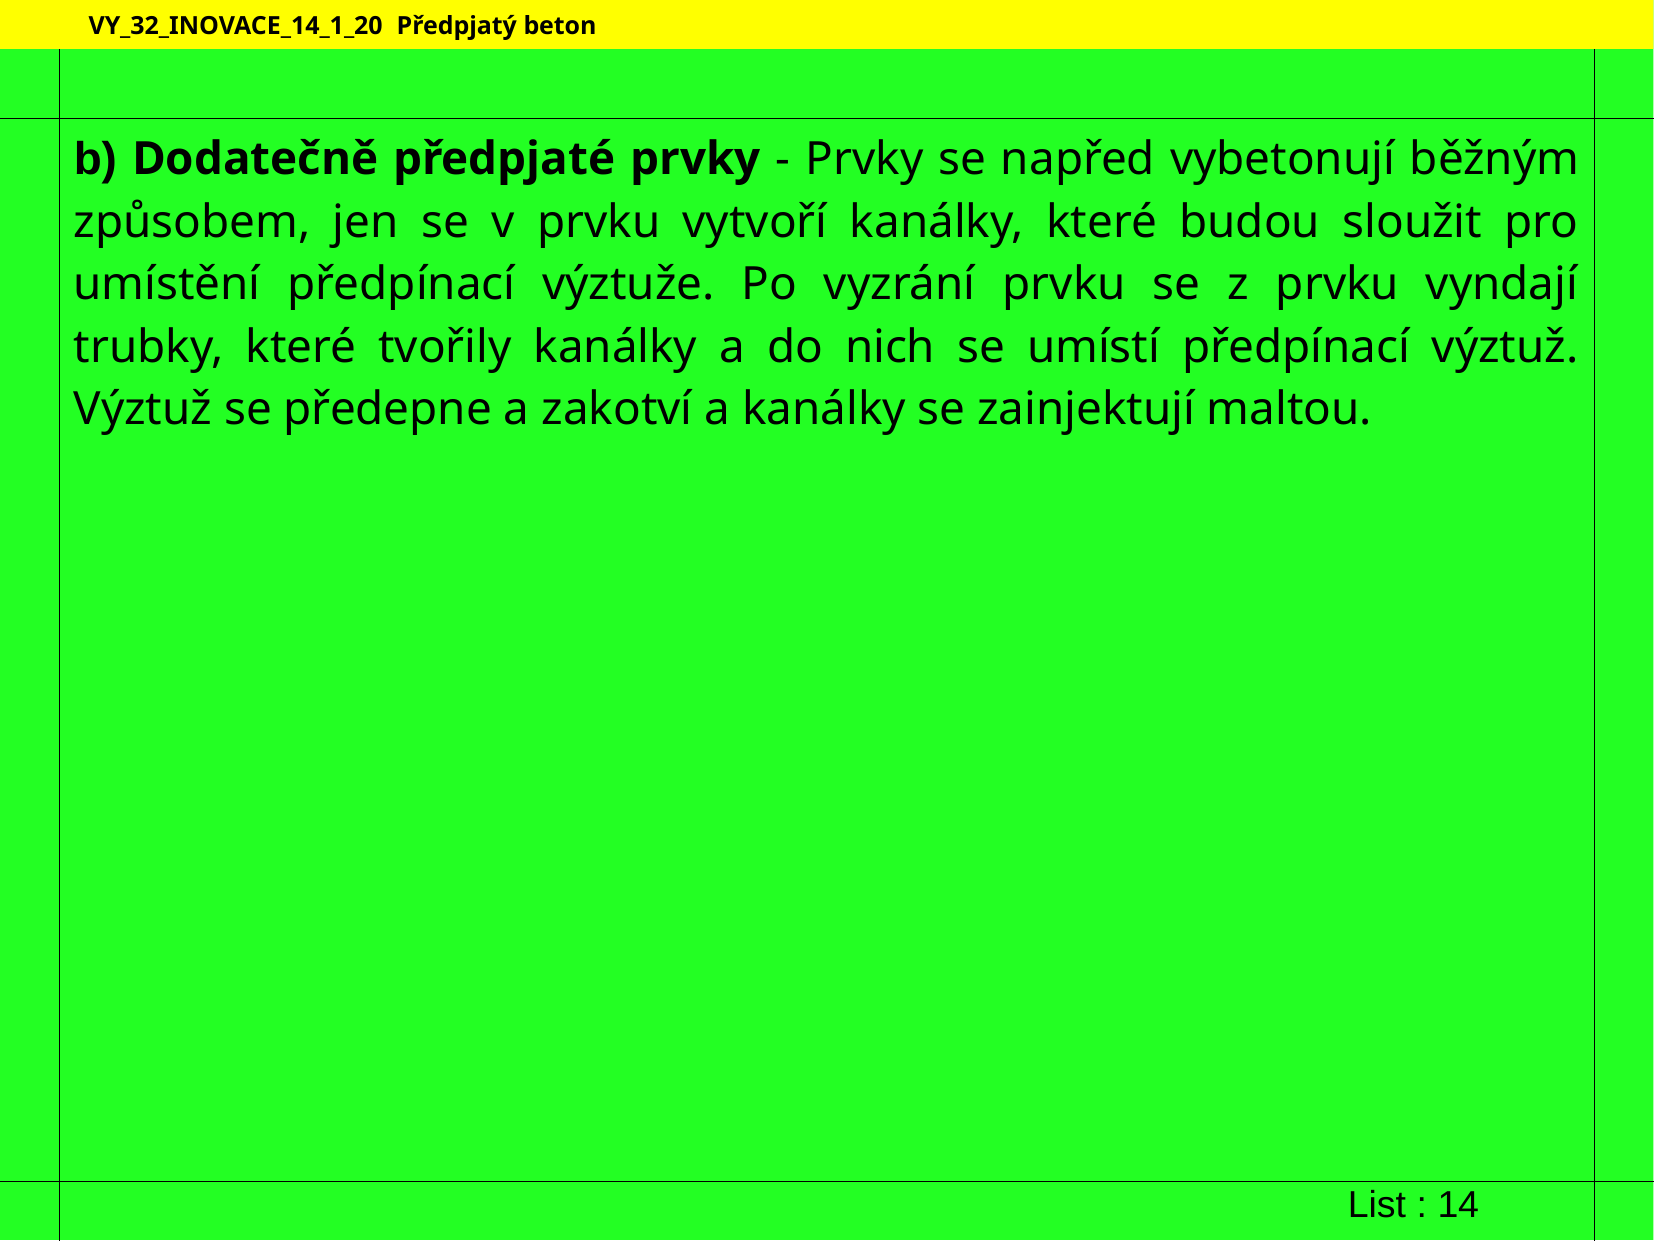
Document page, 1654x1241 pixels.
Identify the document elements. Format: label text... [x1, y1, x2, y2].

text_box VY_32_INOVACE_14_1_20 Předpjatý beton [0, 0, 1654, 47]
text_box b) Dodatečně předpjaté prvky - Prvky se napřed vybetonují běžným způsobem, jen se v prvku vytvoří kanálky, které budou sloužit pro umístění předpínací výztuže. Po vyzrání prvku se z prvku vyndají trubky, které tvořily kanálky a do nich se umístí předpínací výztuž. Výztuž se předepne a zakotví a kanálky se zainjektují maltou. [59, 118, 1595, 1182]
text_box List : <číslo> [1357, 1176, 1599, 1241]
